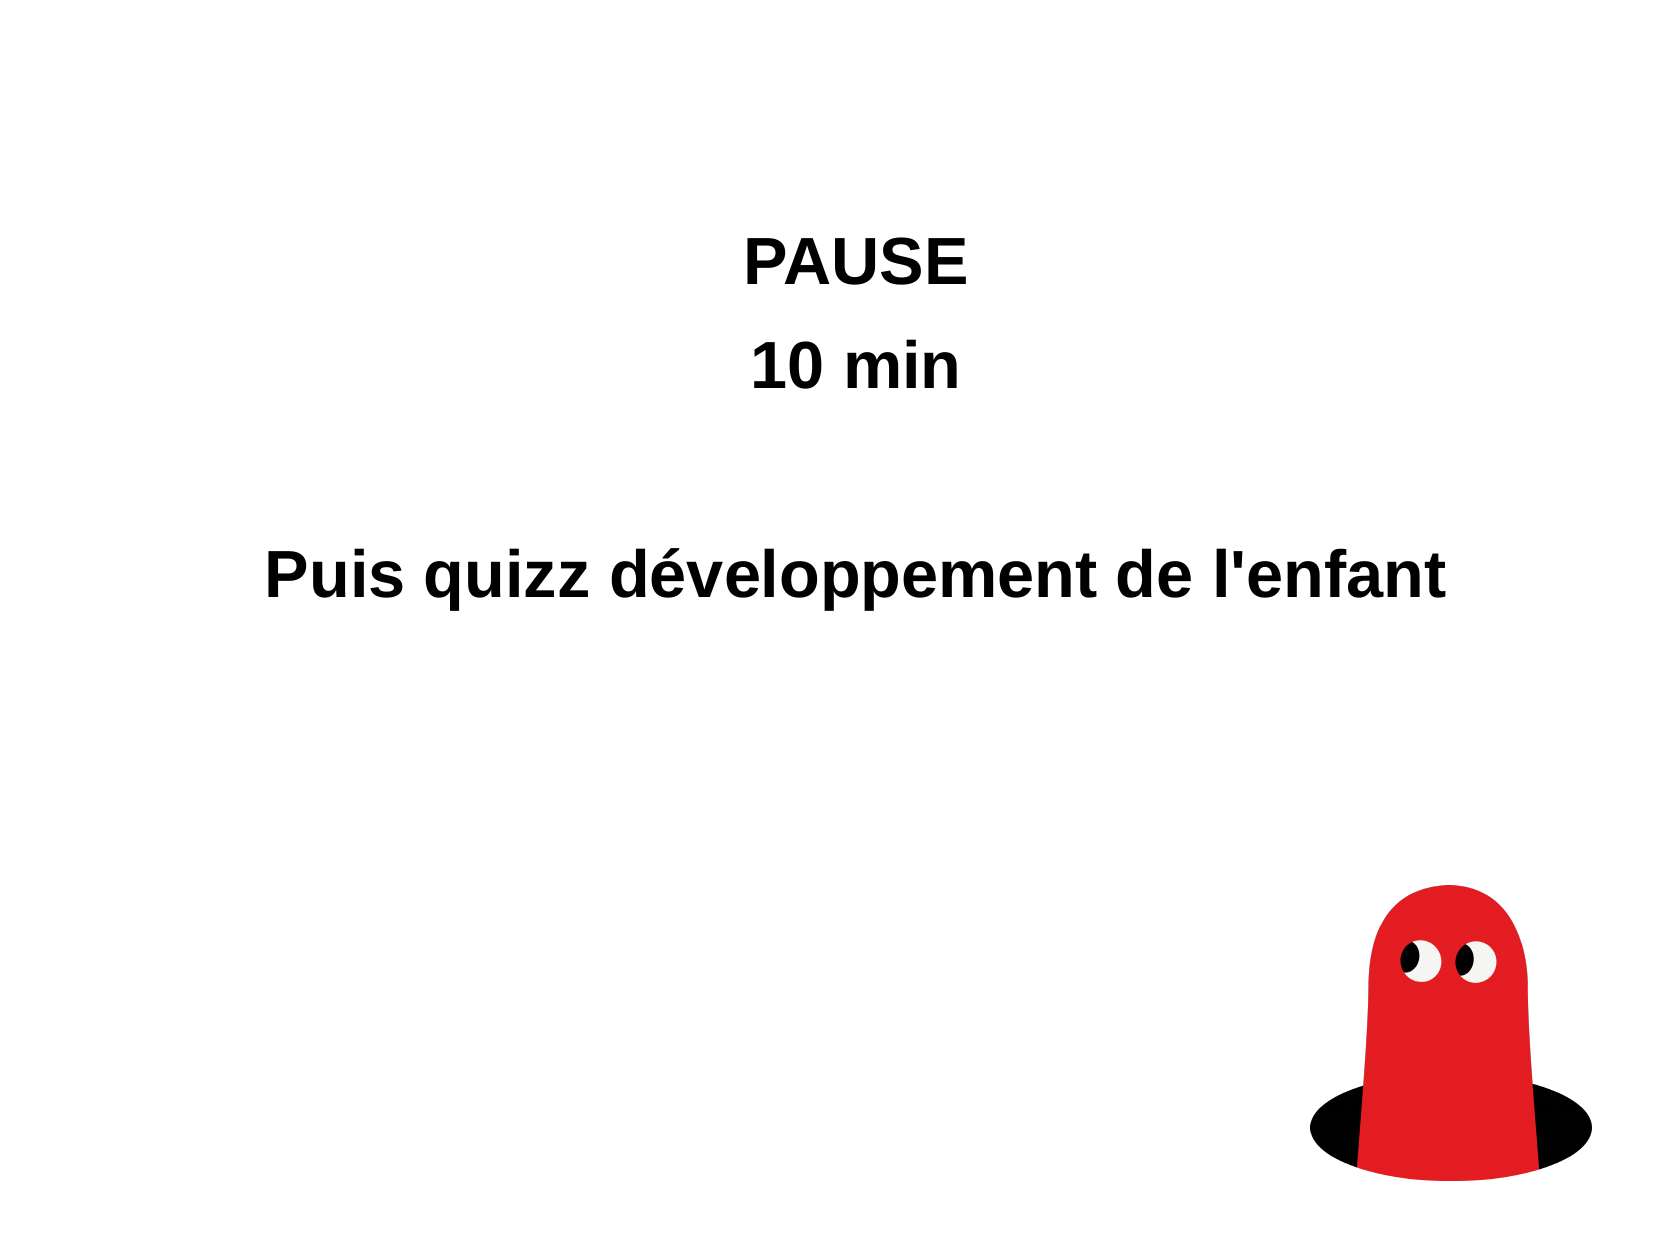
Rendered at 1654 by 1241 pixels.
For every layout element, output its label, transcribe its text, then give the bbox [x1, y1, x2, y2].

picture [1310, 885, 1592, 1182]
list PAUSE 10 min Puis quizz développement de l'enfant [94, 223, 1548, 817]
